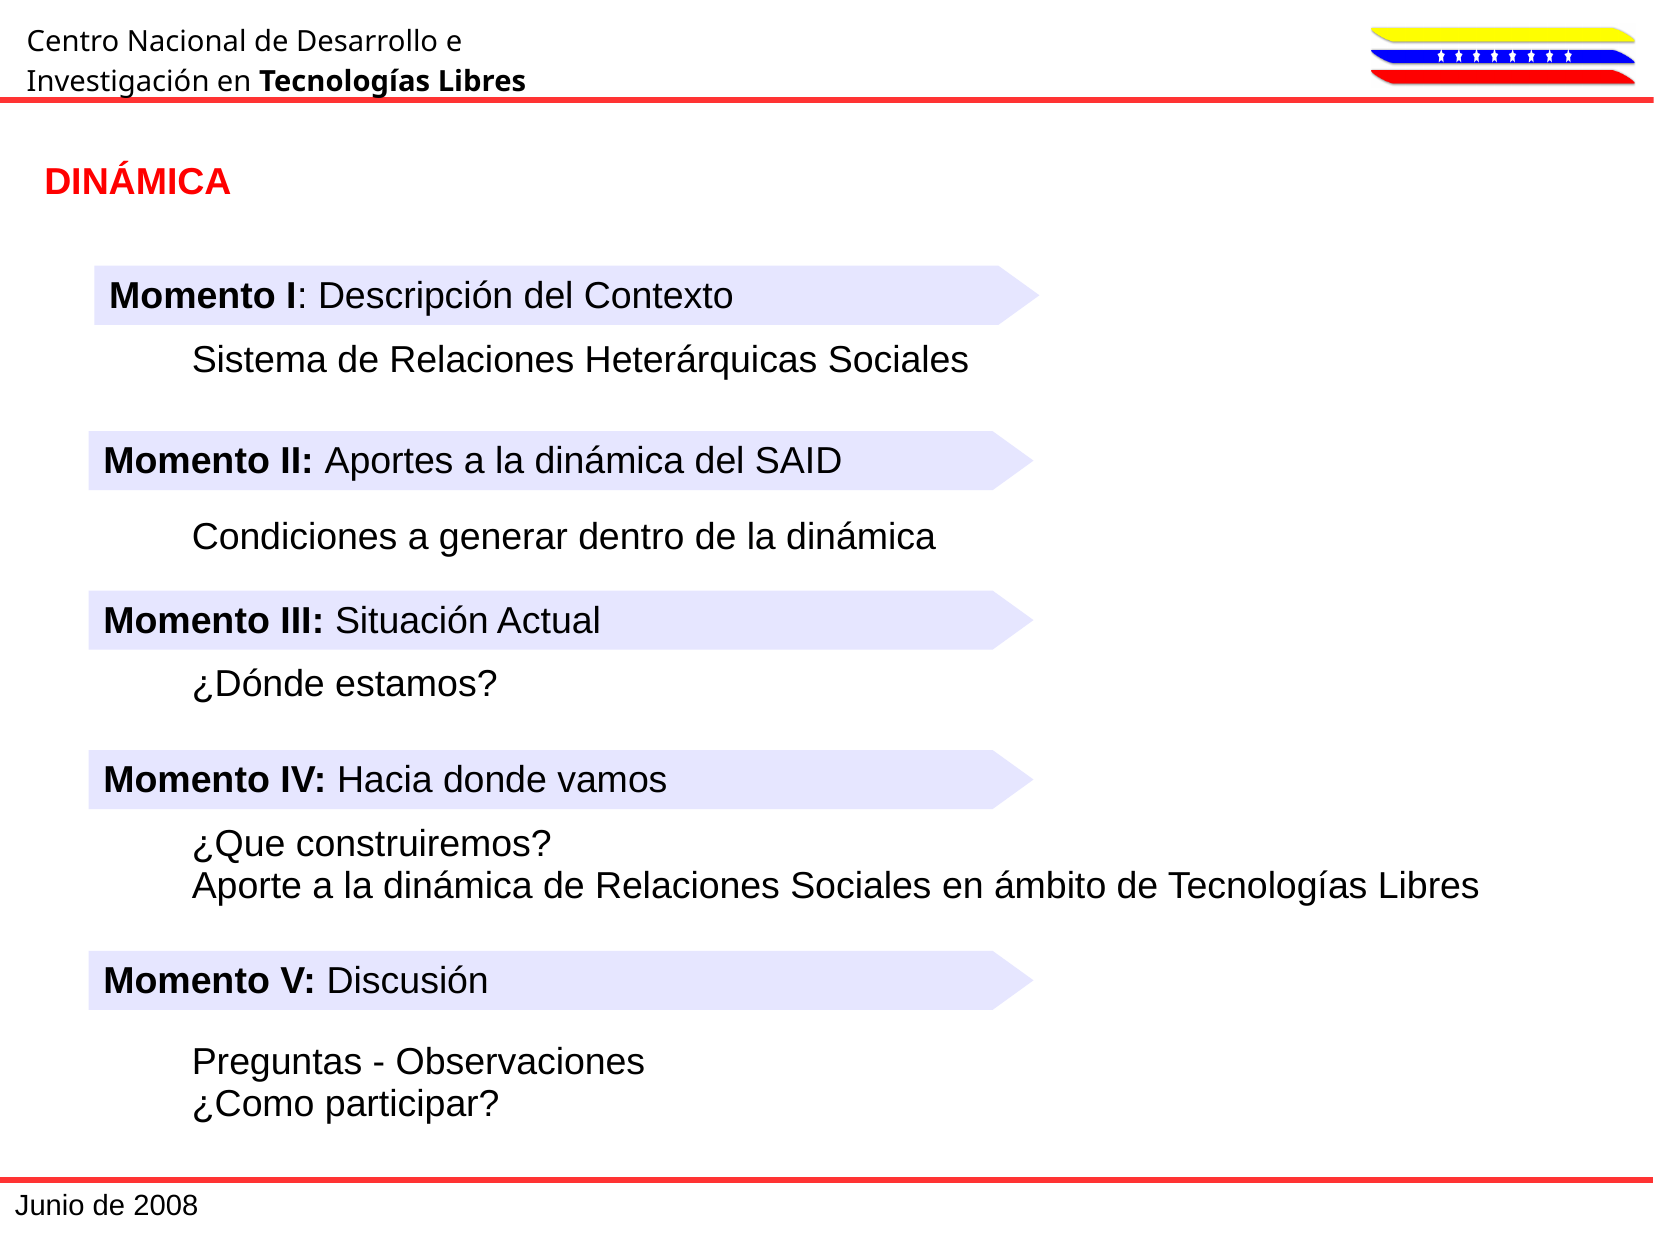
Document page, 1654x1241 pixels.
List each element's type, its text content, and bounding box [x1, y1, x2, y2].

text_box Preguntas - Observaciones ¿Como participar? [177, 1033, 1506, 1160]
text_box Momento V: Discusión [88, 950, 1034, 1010]
picture [1370, 23, 1636, 88]
text_box Sistema de Relaciones Heterárquicas Sociales [177, 330, 1211, 414]
text_box ¿Que construiremos? Aporte a la dinámica de Relaciones Sociales en ámbito de Tecnologías Libres [177, 814, 1506, 942]
text_box DINÁMICA [29, 152, 768, 225]
text_box Momento IV: Hacia donde vamos [88, 750, 1034, 810]
text_box Momento I: Descripción del Contexto [94, 265, 1040, 325]
text_box ¿Dónde estamos? [177, 655, 1211, 739]
text_box Momento III: Situación Actual [88, 590, 1034, 650]
text_box Momento II: Aportes a la dinámica del SAID [88, 431, 1034, 491]
text_box Condiciones a generar dentro de la dinámica [177, 507, 1211, 591]
